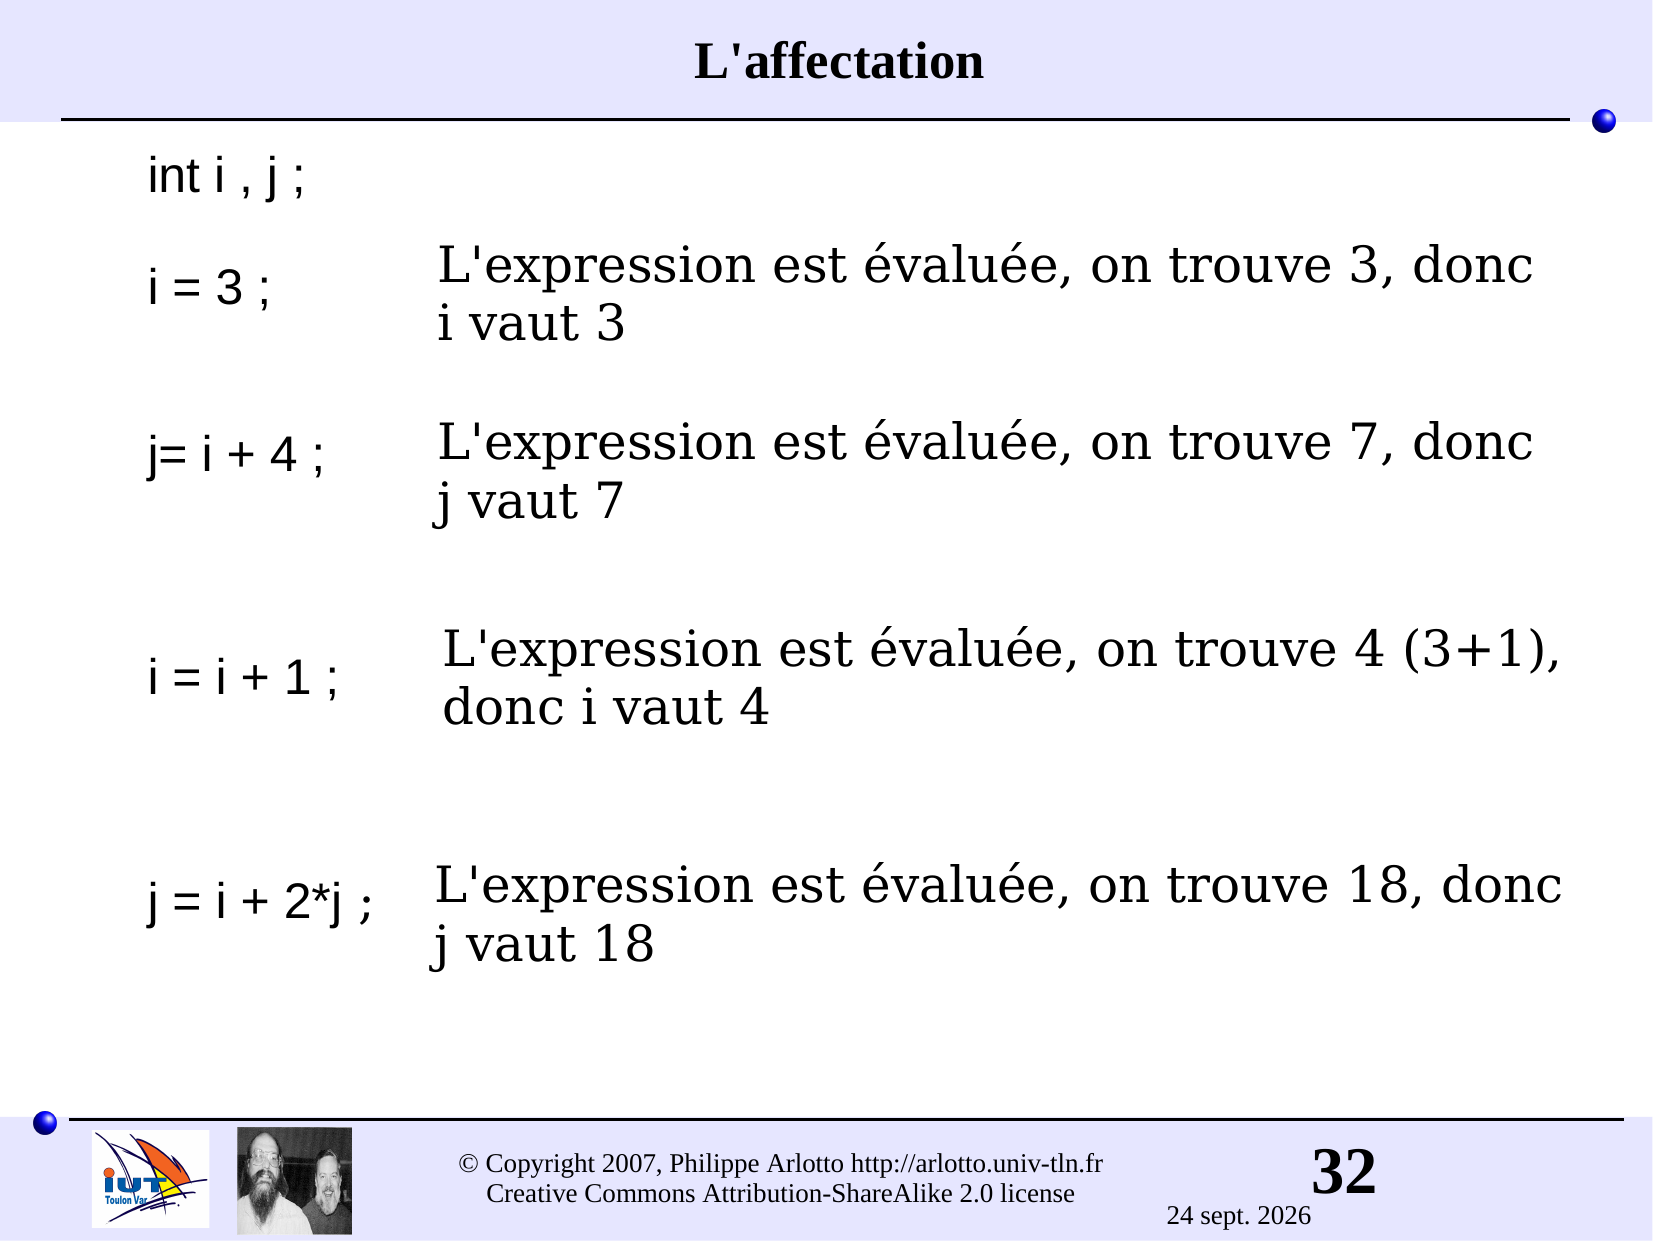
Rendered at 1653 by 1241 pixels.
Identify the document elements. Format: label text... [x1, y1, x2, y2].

text_box L'expression est évaluée, on trouve 7, donc j vaut 7 [437, 413, 1536, 590]
picture [237, 1127, 352, 1235]
text_box L'expression est évaluée, on trouve 4 (3+1), donc i vaut 4 [442, 620, 1564, 796]
text_box int i , j ; i = 3 ; j= i + 4 ; i = i + 1 ; j = i + 2*j ; [147, 147, 964, 997]
text_box L'expression est évaluée, on trouve 3, donc i vaut 3 [437, 236, 1536, 412]
title L'affectation [95, 14, 1585, 107]
text_box L'expression est évaluée, on trouve 18, donc j vaut 18 [434, 856, 1565, 1033]
